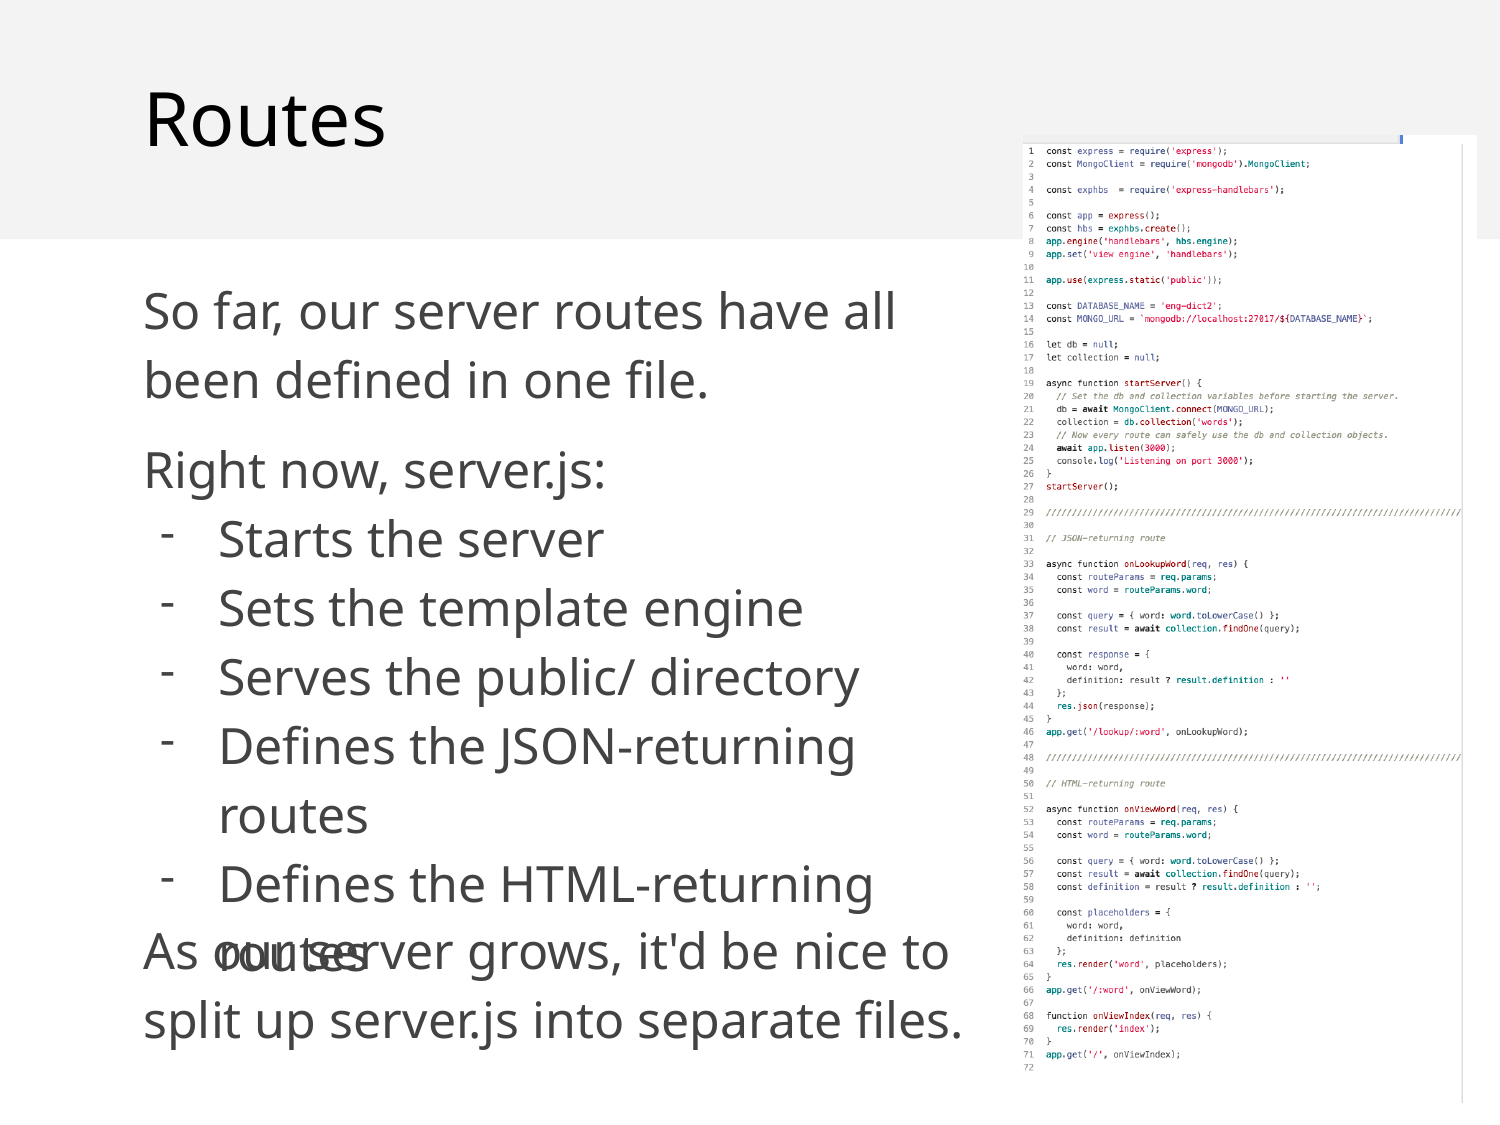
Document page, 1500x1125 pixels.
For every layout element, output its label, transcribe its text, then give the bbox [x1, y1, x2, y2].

list As our server grows, it'd be nice to split up server.js into separate files. [128, 895, 1023, 1089]
title Routes [128, 56, 1372, 183]
picture [1023, 135, 1477, 1103]
list So far, our server routes have all been defined in one file. Right now, server.js: Starts the server Sets the template engine Serves the public/ directory Defines the JSON-returning routes Defines the HTML-returning routes [128, 255, 1023, 895]
